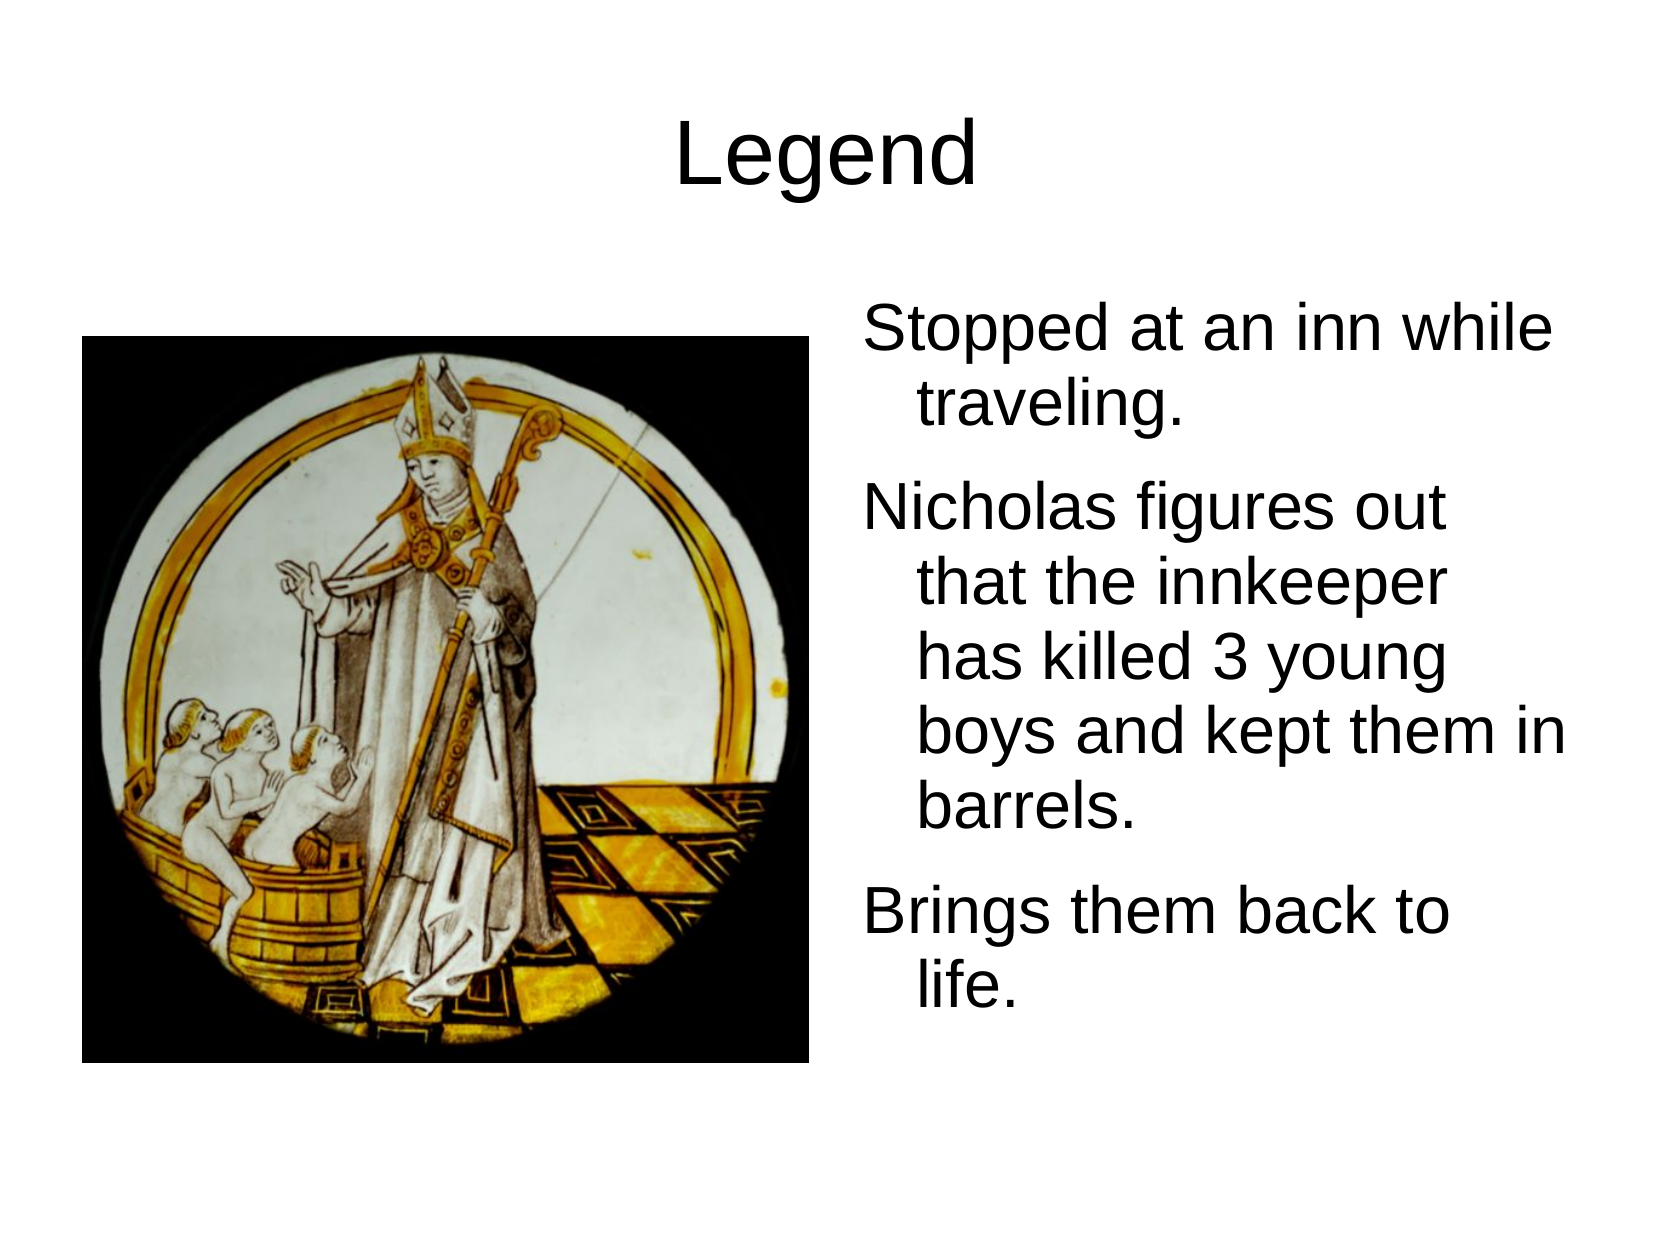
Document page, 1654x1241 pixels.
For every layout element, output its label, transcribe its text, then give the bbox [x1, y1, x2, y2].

list Stopped at an inn while traveling. Nicholas figures out that the innkeeper has killed 3 young boys and kept them in barrels. Brings them back to life. [845, 290, 1572, 1094]
title Legend [82, 49, 1571, 257]
picture [82, 336, 809, 1063]
